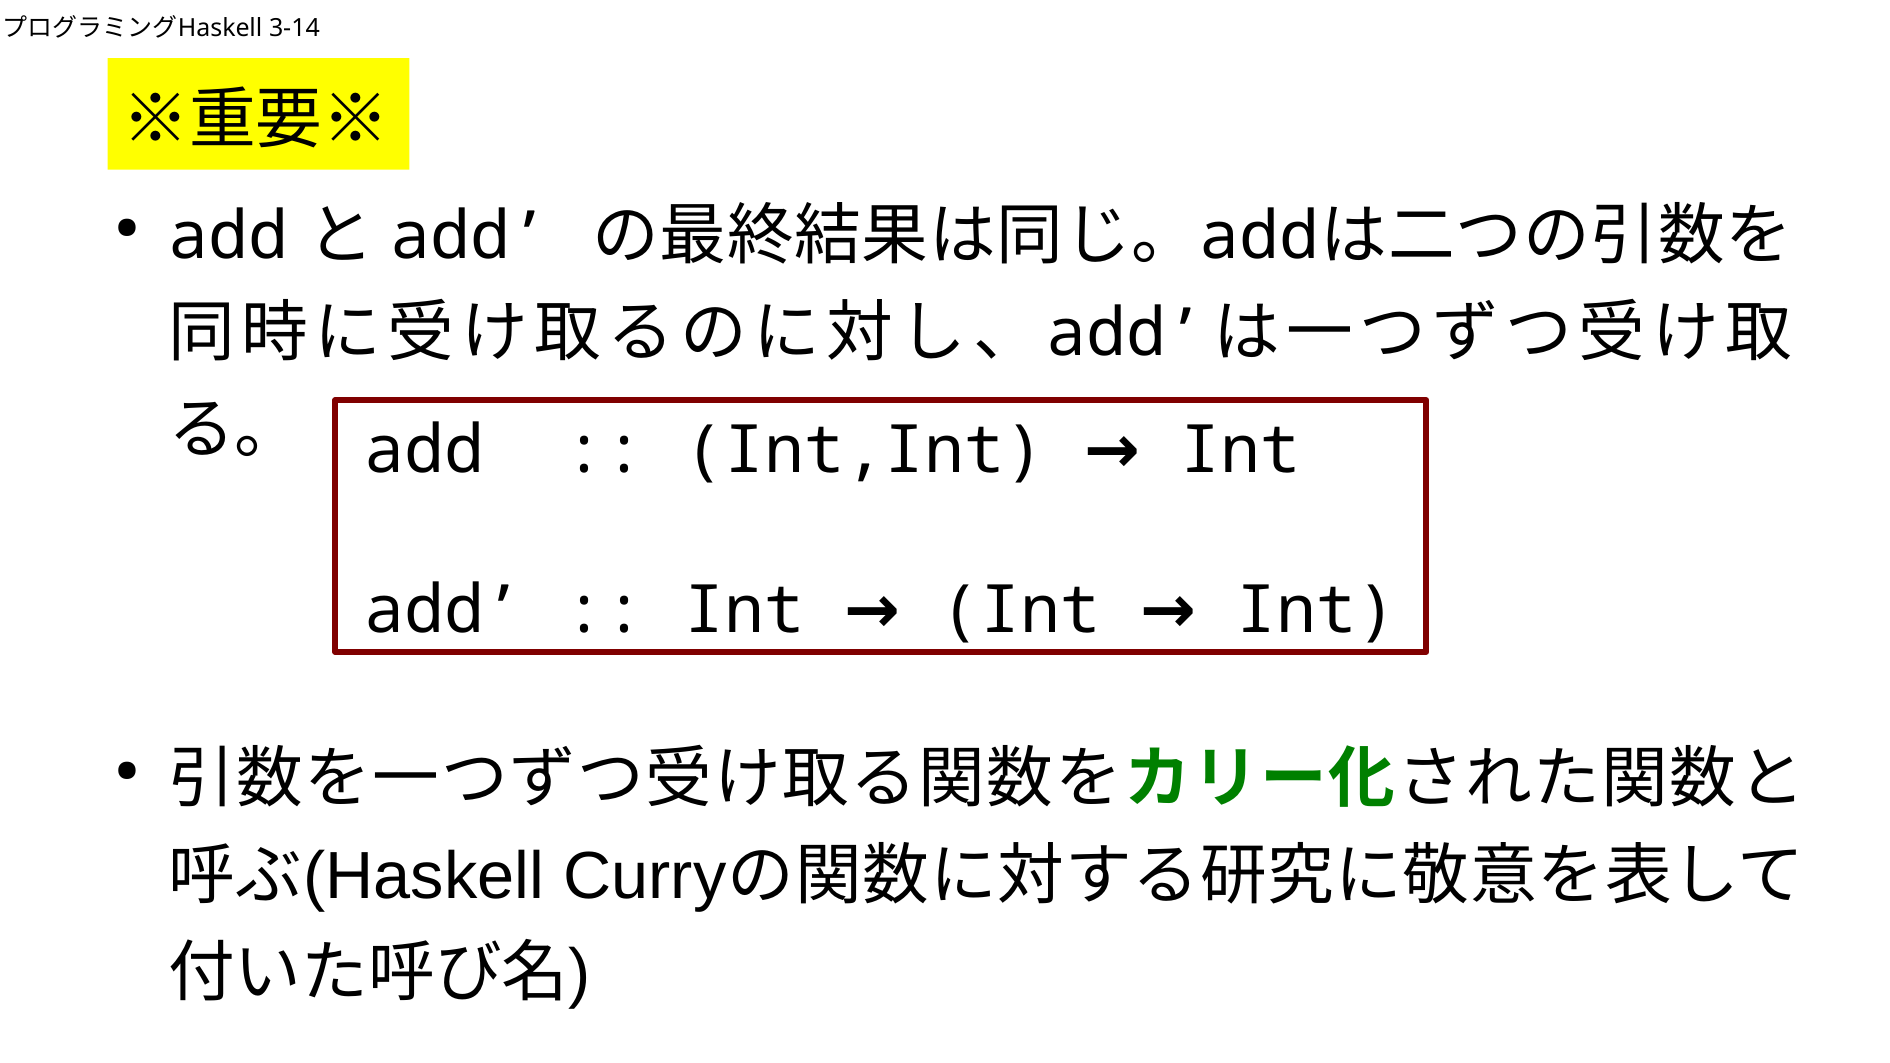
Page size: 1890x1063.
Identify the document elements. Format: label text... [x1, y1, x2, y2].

text_box add :: (Int,Int) → Int add’ :: Int → (Int → Int) [335, 400, 1427, 652]
text_box ※重要※ [107, 58, 410, 140]
list add と add’ の最終結果は同じ。addは二つの引数を同時に受け取るのに対し、add’は一つずつ受け取る。 [94, 177, 1796, 341]
list 引数を一つずつ受け取る関数をカリー化された関数と呼ぶ(Haskell Curryの関数に対する研究に敬意を表して付いた呼び名) [94, 721, 1809, 936]
